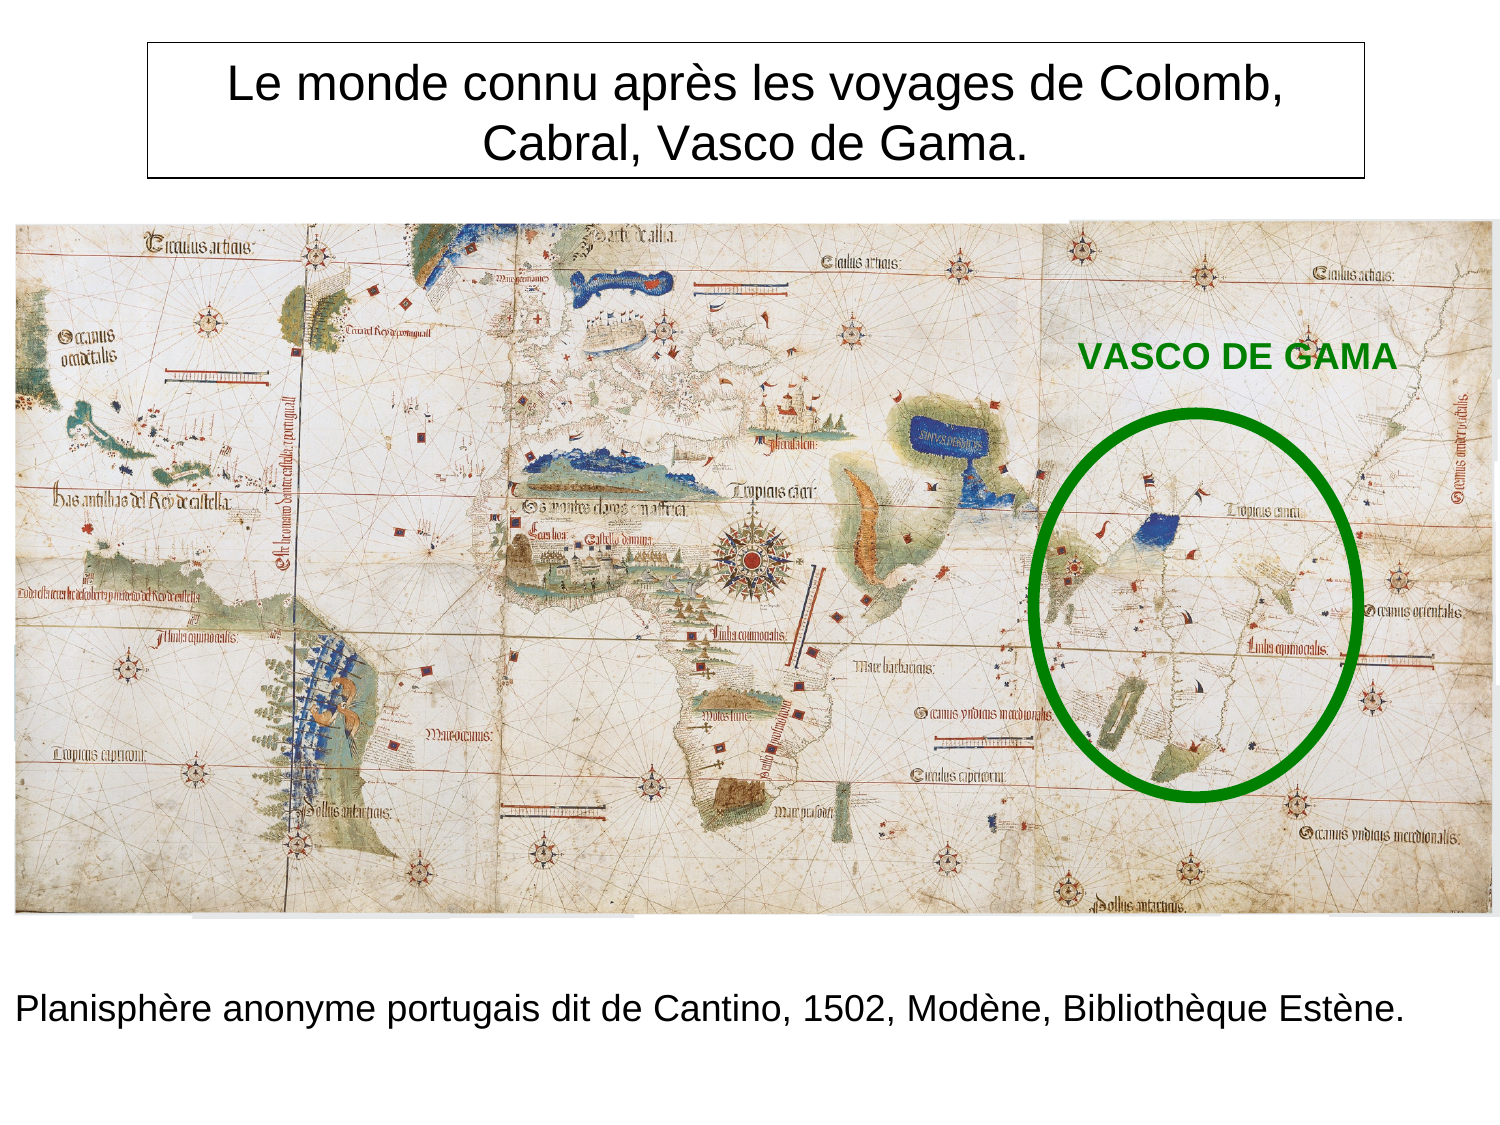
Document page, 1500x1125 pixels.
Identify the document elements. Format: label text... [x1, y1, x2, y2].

text_box Le monde connu après les voyages de Colomb, Cabral, Vasco de Gama. [147, 42, 1365, 179]
text_box Planisphère anonyme portugais dit de Cantino, 1502, Modène, Bibliothèque Estène. [0, 976, 1459, 1037]
text_box VASCO DE GAMA [1062, 324, 1418, 385]
picture [12, 219, 1500, 919]
